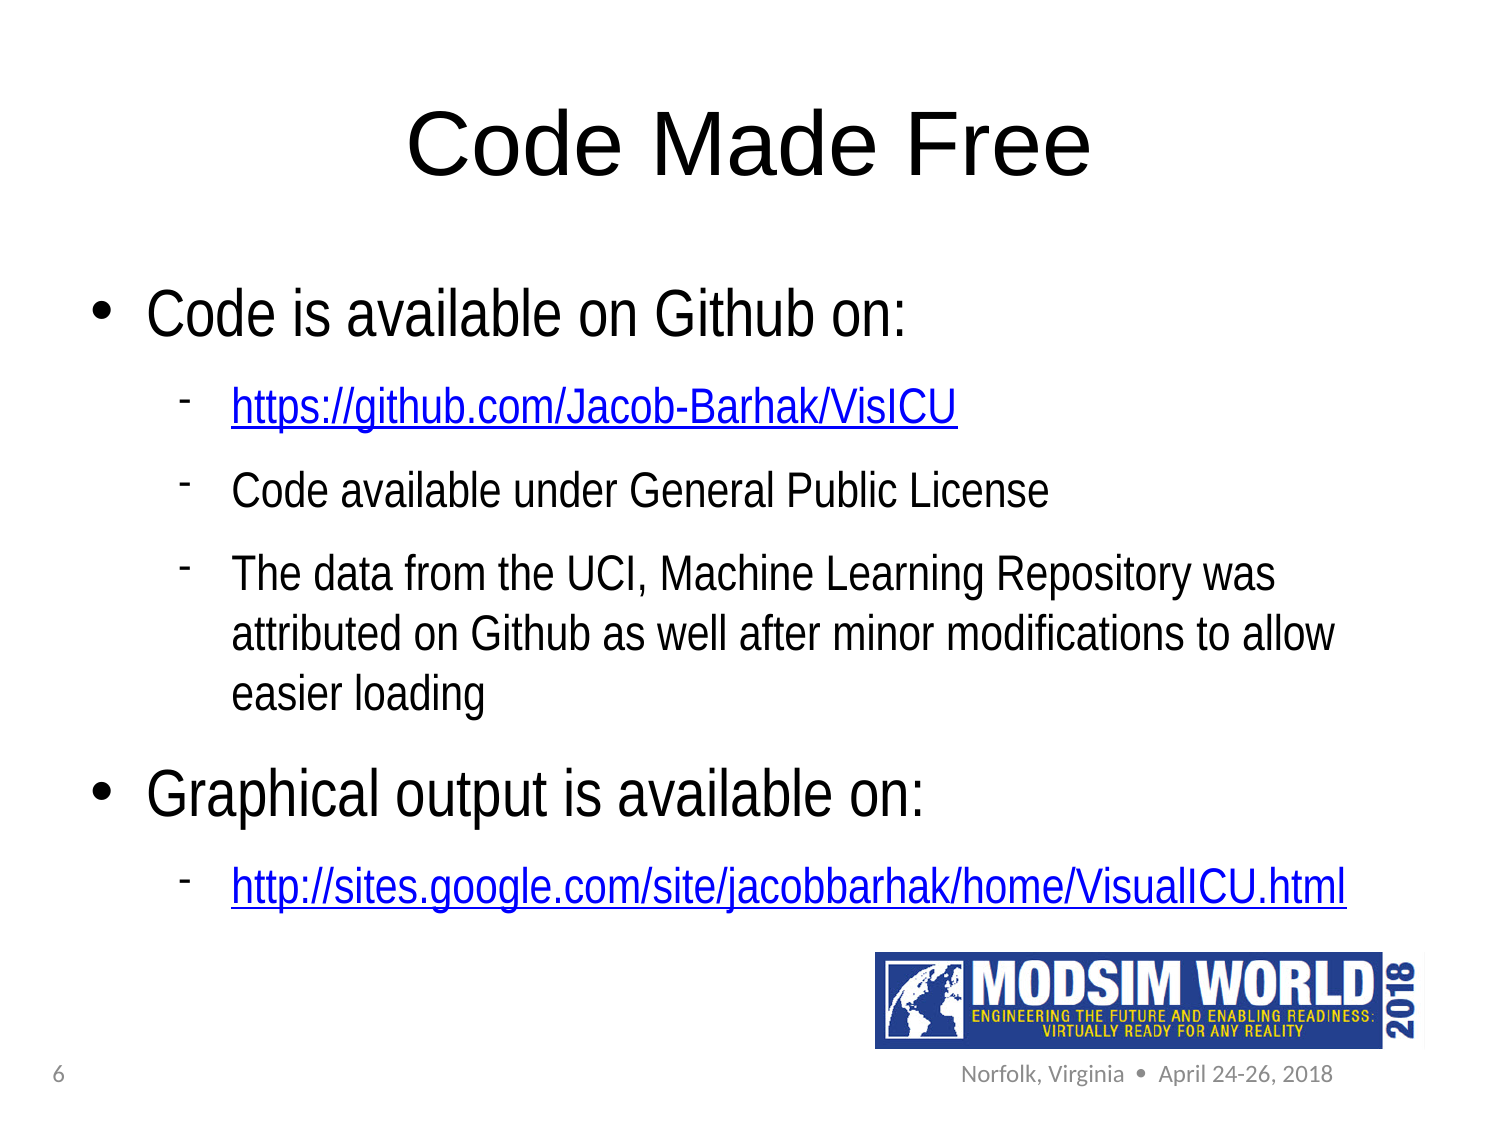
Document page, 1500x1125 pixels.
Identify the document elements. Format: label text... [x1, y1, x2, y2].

text_box <number> [37, 1042, 388, 1103]
text_box Code is available on Github on: https://github.com/Jacob-Barhak/VisICU Code available under General Public License The data from the UCI, Machine Learning Repository was attributed on Github as well after minor modifications to allow easier loading Graphical output is available on: http://sites.google.com/site/jacobbarhak/home/VisualICU.html [74, 262, 1425, 1005]
text_box Norfolk, Virginia  April 24-26, 2018 [874, 1042, 1427, 1103]
picture [875, 1005, 1425, 1042]
text_box Code Made Free [74, 45, 1425, 233]
